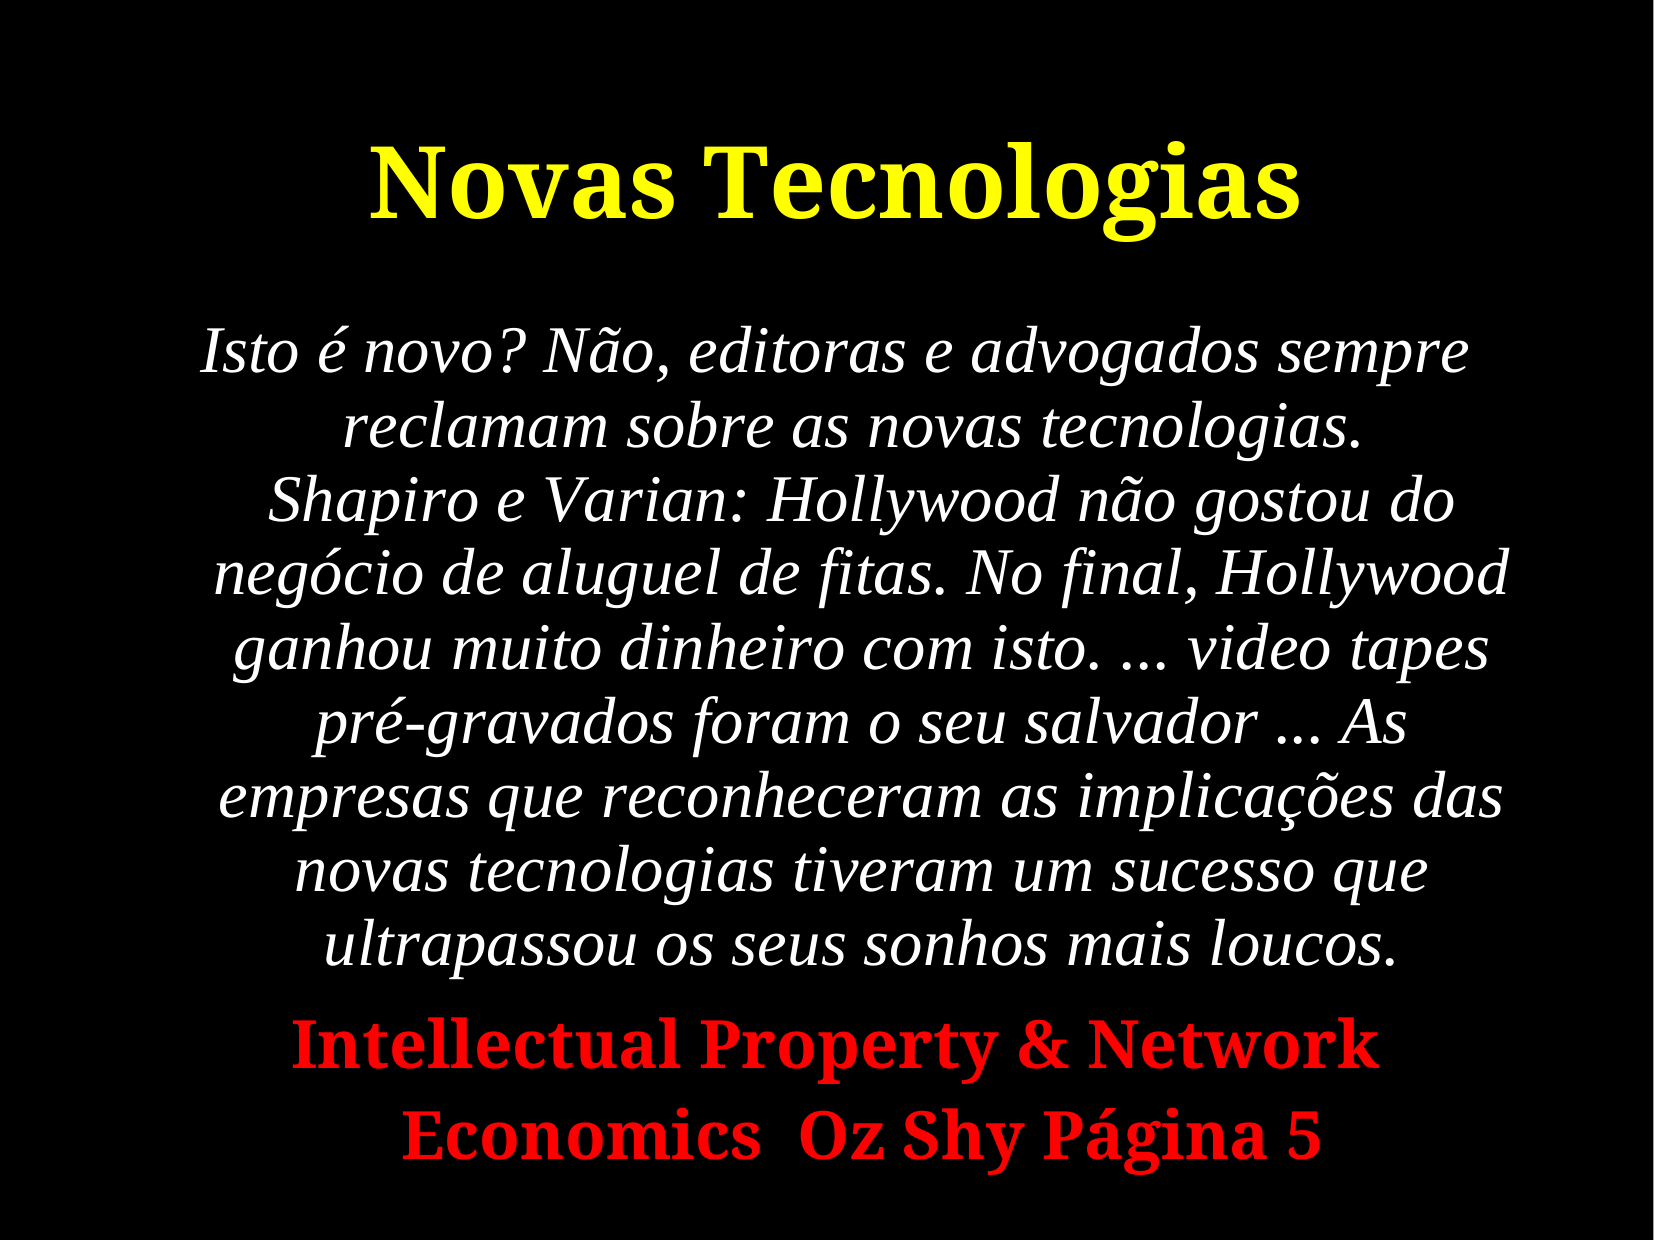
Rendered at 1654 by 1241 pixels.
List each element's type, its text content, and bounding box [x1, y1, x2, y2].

list Isto é novo? Não, editoras e advogados sempre reclamam sobre as novas tecnologias. Shapiro e Varian: Hollywood não gostou do negócio de aluguel de fitas. No final, Hollywood ganhou muito dinheiro com isto. ... video tapes pré-gravados foram o seu salvador ... As empresas que reconheceram as implicações das novas tecnologias tiveram um sucesso que ultrapassou os seus sonhos mais loucos. Intellectual Property & Network Economics ­ Oz Shy Página 5 [121, 313, 1534, 1234]
title Novas Tecnologias [121, 75, 1534, 283]
